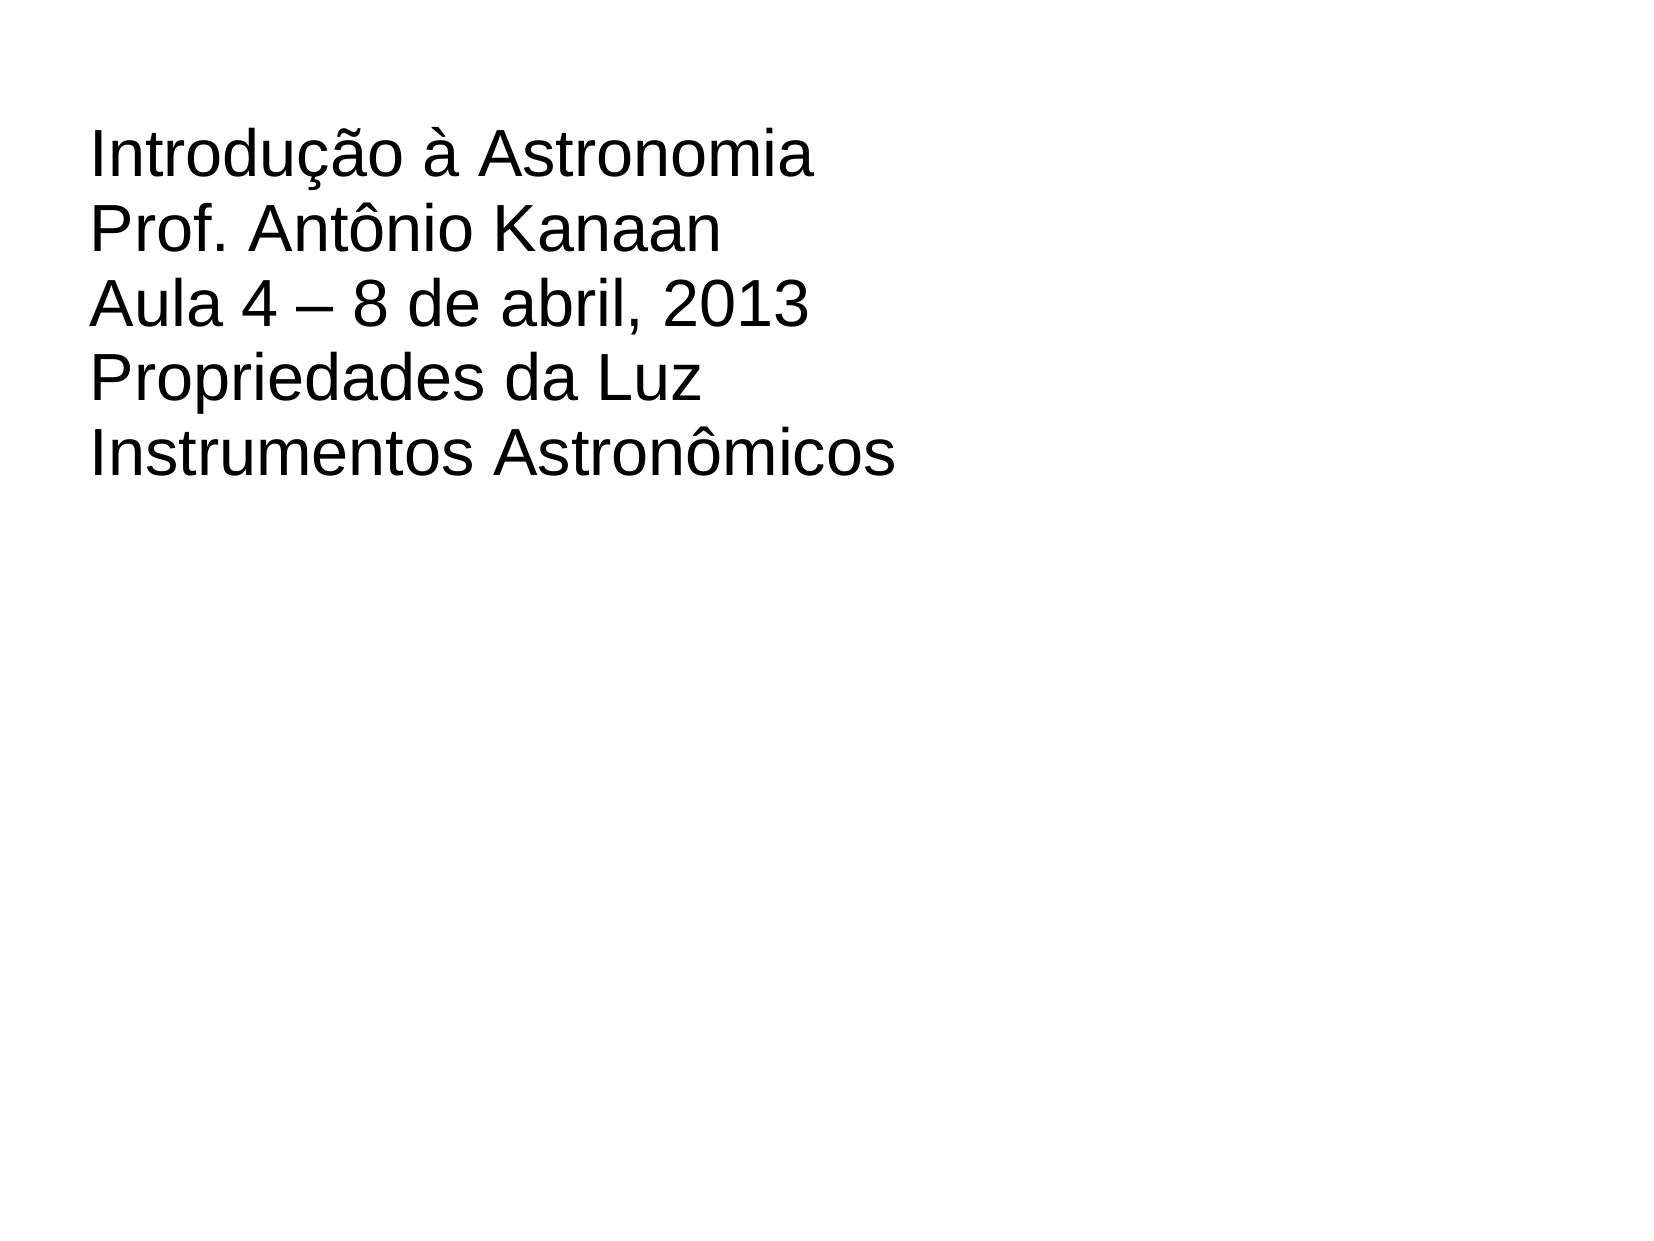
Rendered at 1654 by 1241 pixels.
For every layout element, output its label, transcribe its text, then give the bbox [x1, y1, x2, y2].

text_box Introdução à Astronomia Prof. Antônio Kanaan Aula 4 – 8 de abril, 2013 Propriedades da Luz Instrumentos Astronômicos [75, 108, 909, 497]
